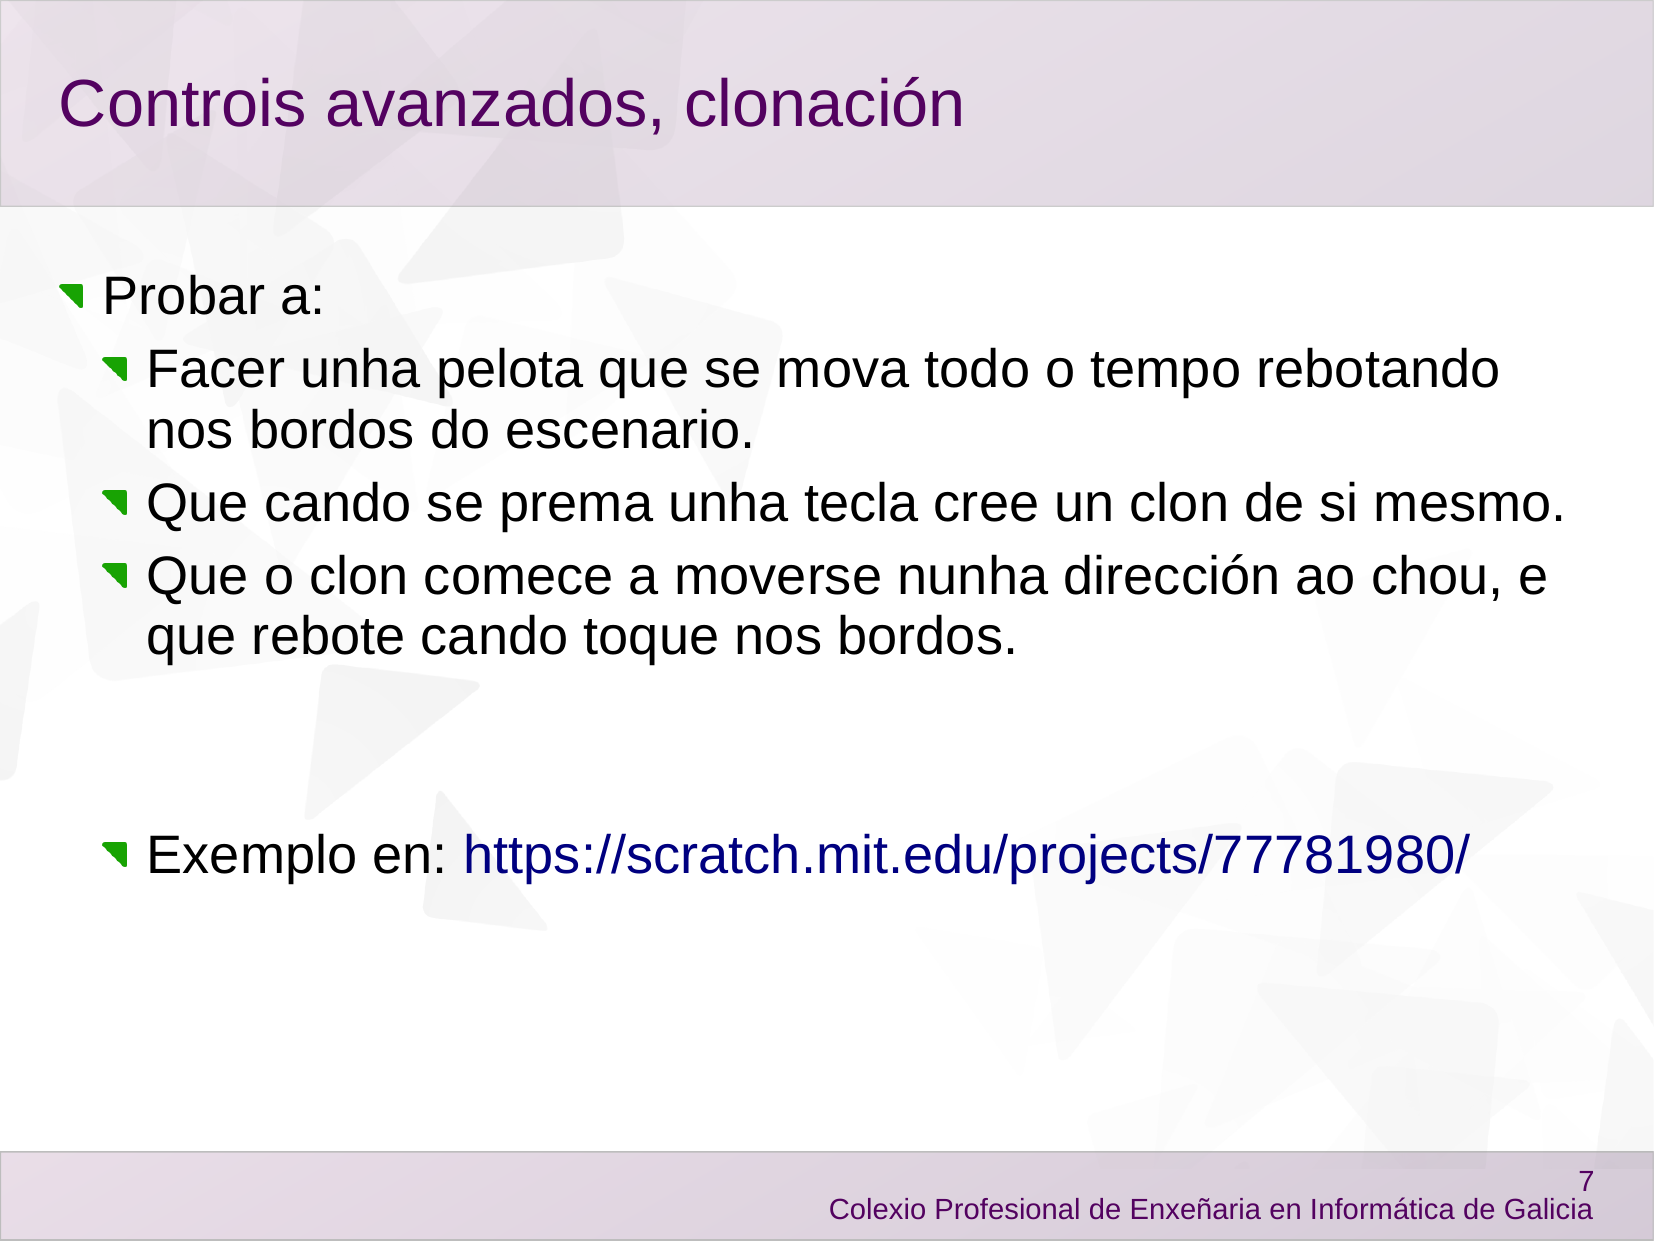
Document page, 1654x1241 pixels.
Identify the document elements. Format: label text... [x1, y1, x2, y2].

picture [0, 0, 783, 931]
list Probar a: Facer unha pelota que se mova todo o tempo rebotando nos bordos do escenario. Que cando se prema unha tecla cree un clon de si mesmo. Que o clon comece a moverse nunha dirección ao chou, e que rebote cando toque nos bordos. Exemplo en: https://scratch.mit.edu/projects/77781980/ [59, 265, 1595, 986]
title Controis avanzados, clonación [59, 29, 1595, 178]
picture [915, 548, 1654, 1169]
